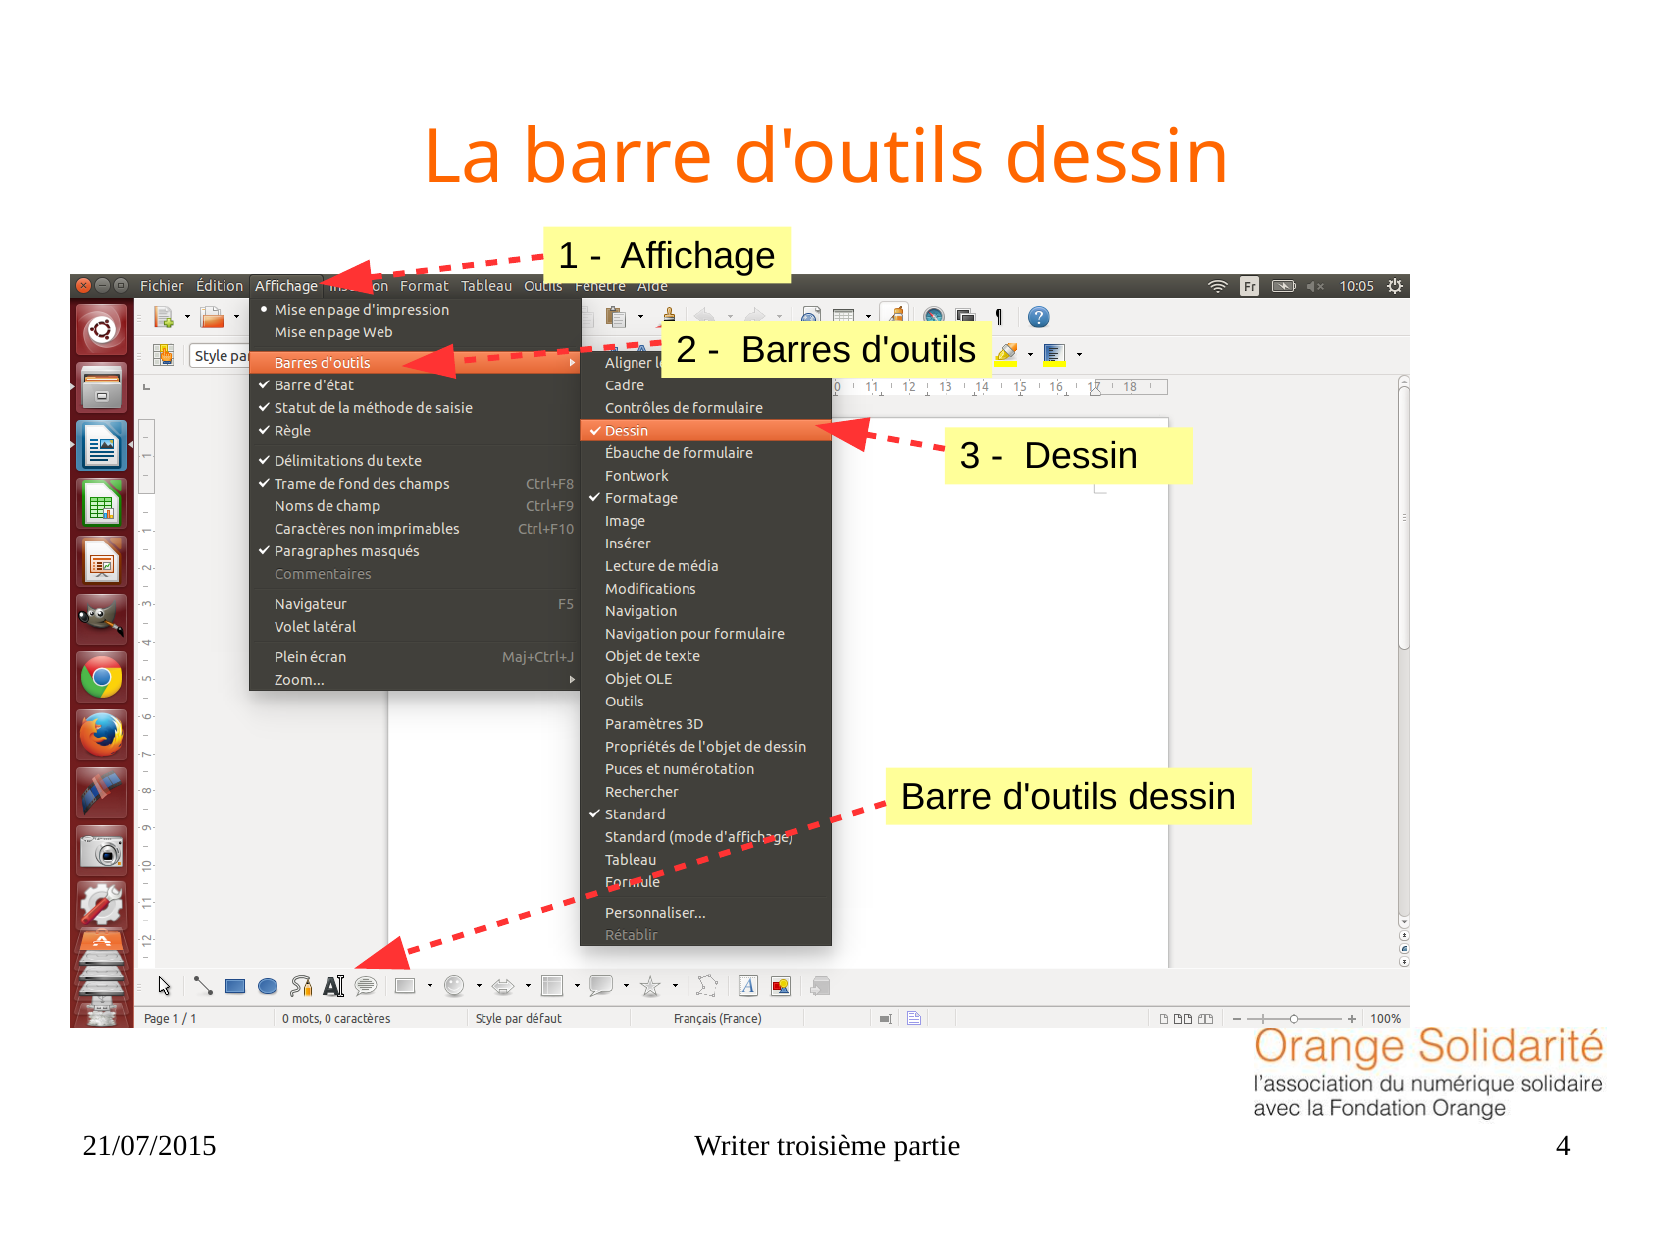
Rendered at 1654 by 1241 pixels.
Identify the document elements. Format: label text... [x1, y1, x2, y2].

text_box Barre d'outils dessin [885, 767, 1252, 825]
picture [70, 274, 1607, 1126]
text_box 1 - Affichage [543, 226, 792, 284]
text_box 2 - Barres d'outils [661, 321, 993, 378]
title La barre d'outils dessin [82, 49, 1571, 257]
text_box 3 - Dessin [944, 427, 1193, 485]
